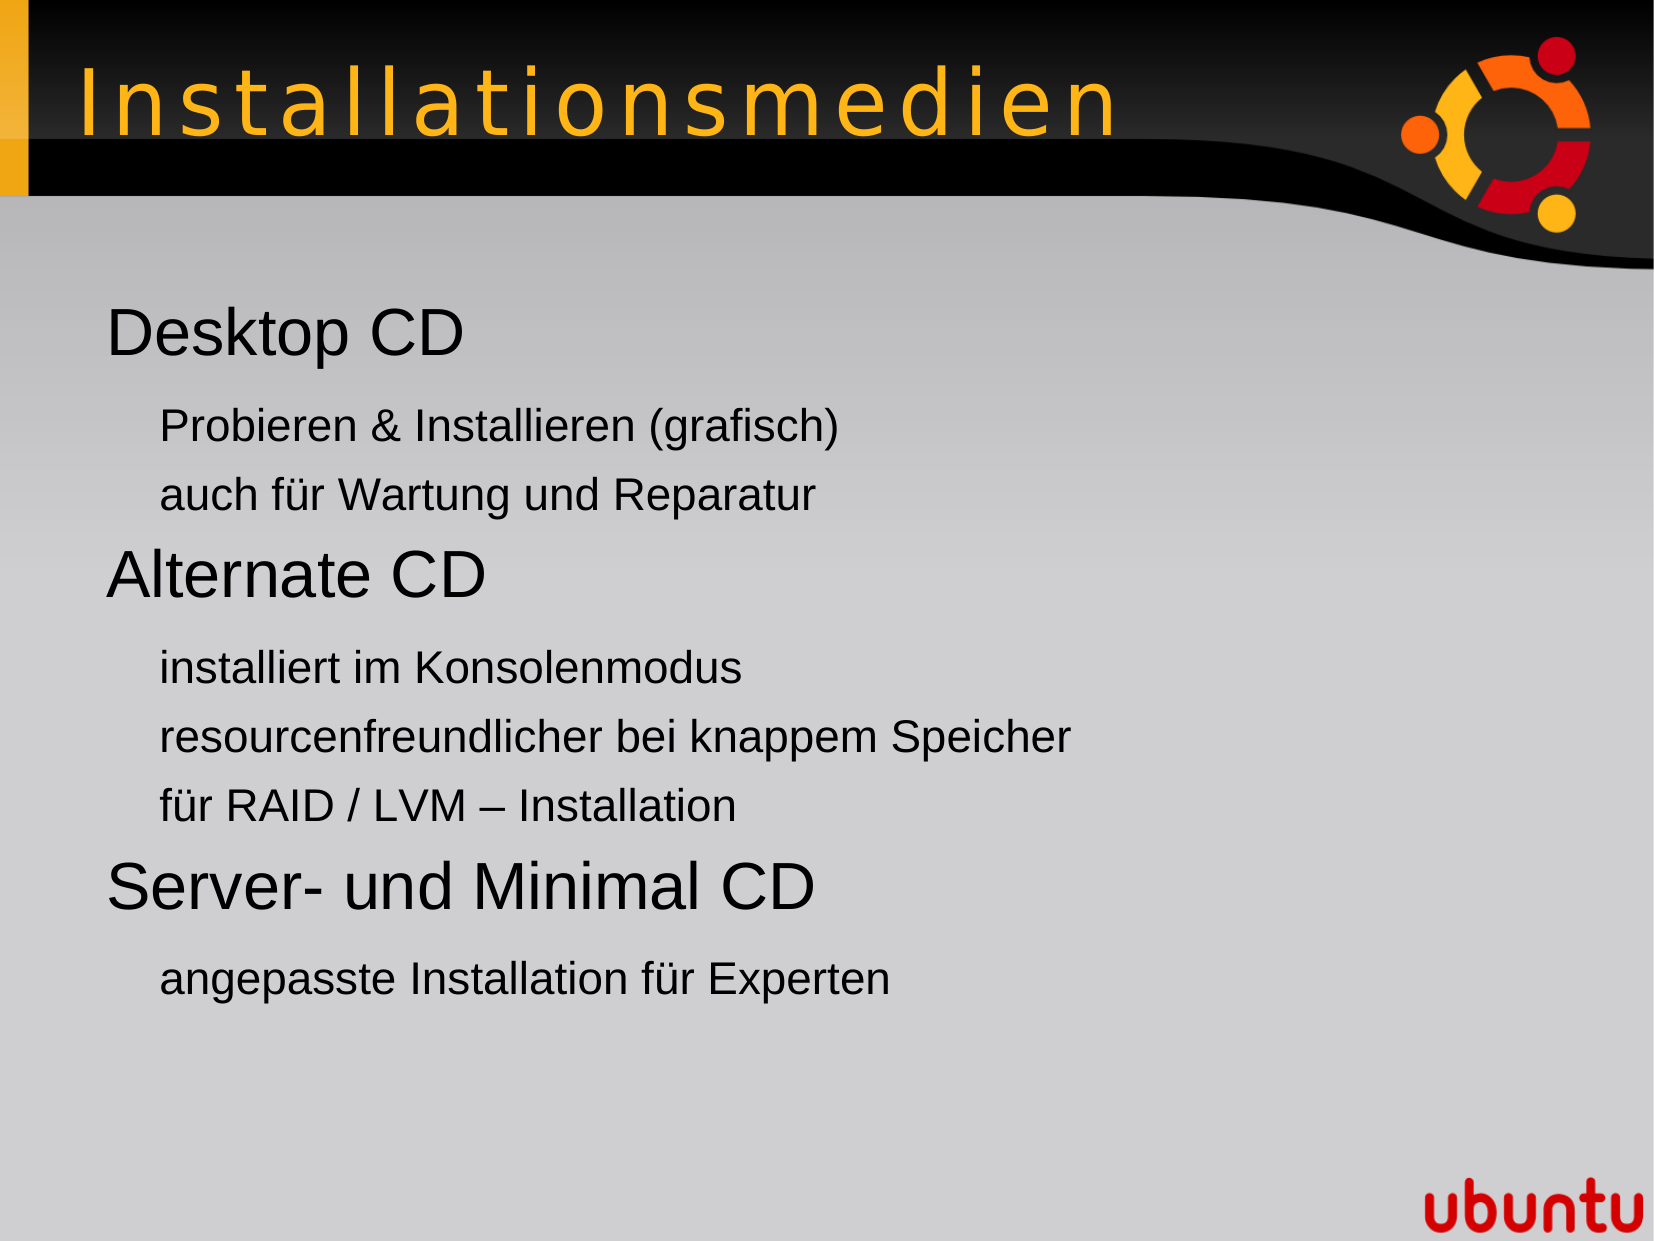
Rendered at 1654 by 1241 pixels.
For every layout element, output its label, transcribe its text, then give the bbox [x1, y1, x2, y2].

title Installationsmedien [76, 0, 1300, 207]
list Desktop CD Probieren & Installieren (grafisch) auch für Wartung und Reparatur Alternate CD installiert im Konsolenmodus resourcenfreundlicher bei knappem Speicher für RAID / LVM – Installation Server- und Minimal CD angepasste Installation für Experten [88, 295, 1270, 1178]
picture [0, 0, 1654, 1241]
